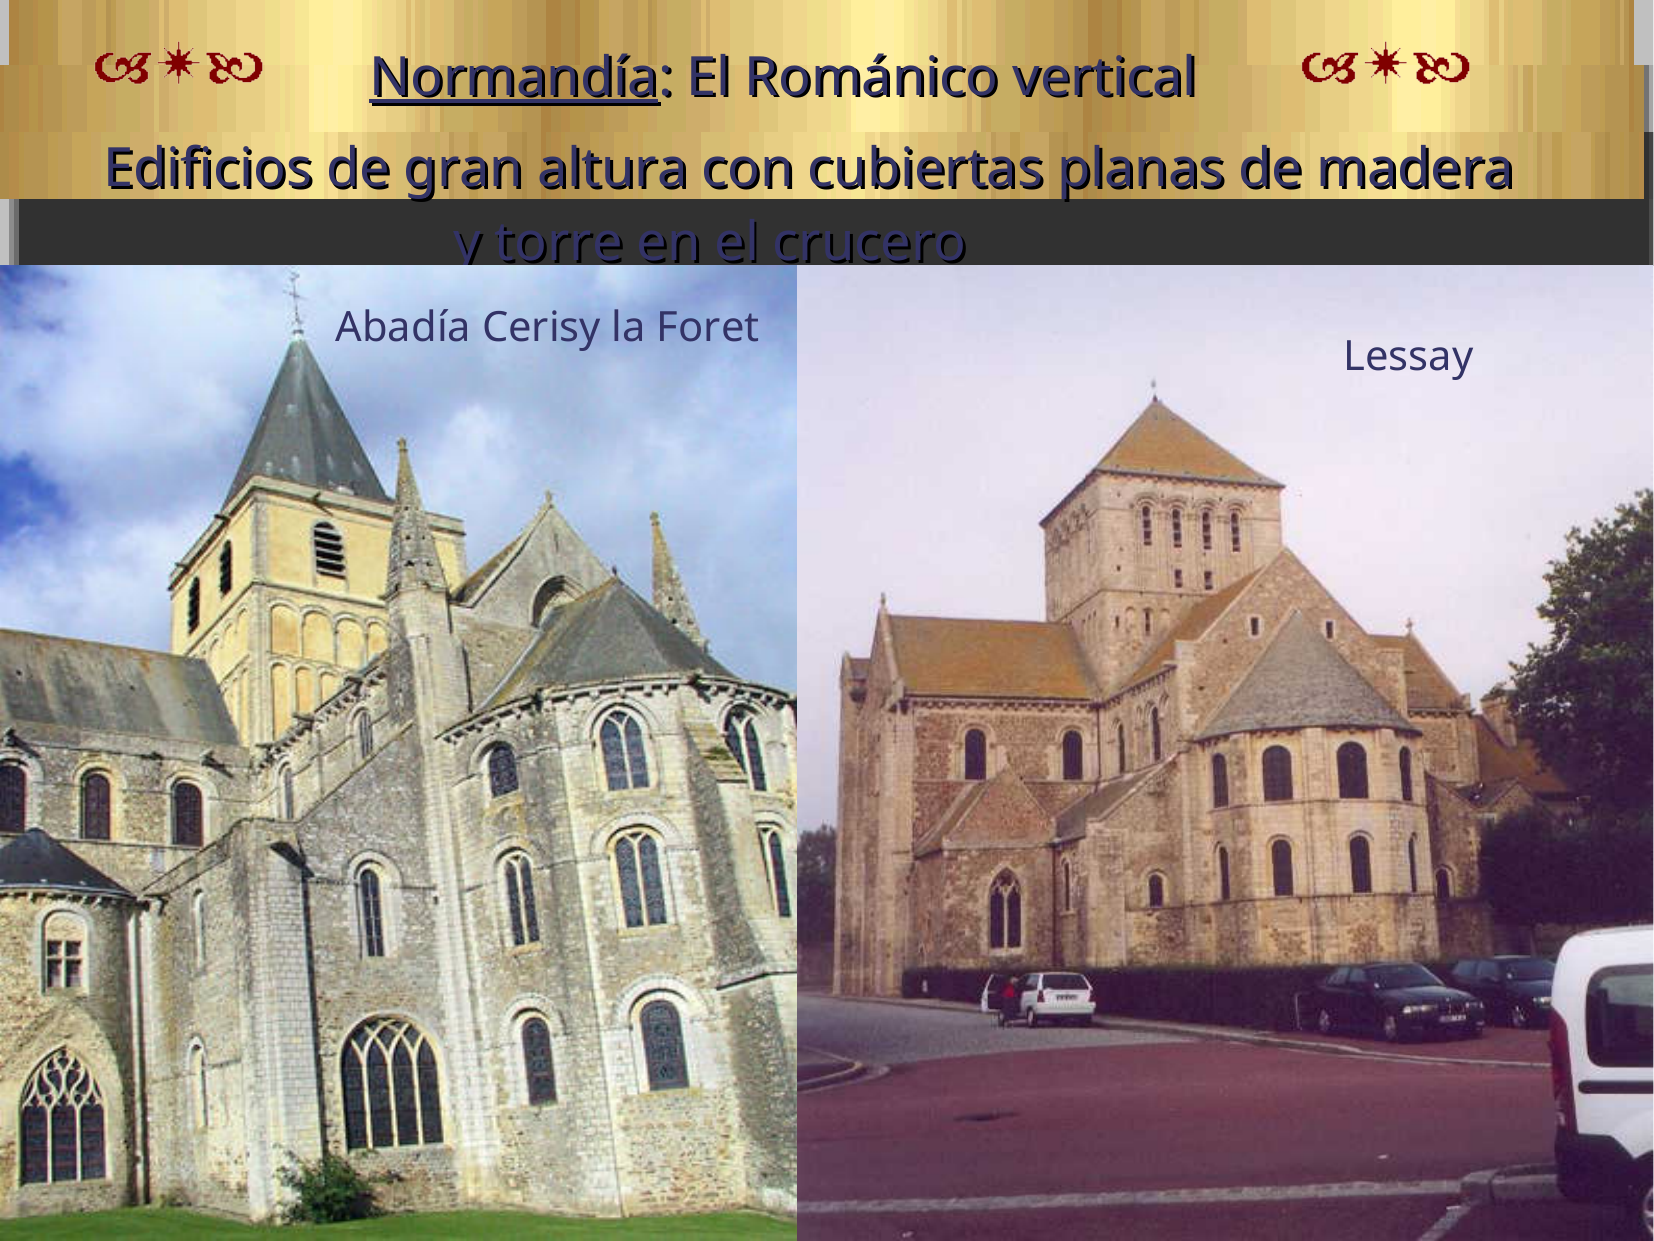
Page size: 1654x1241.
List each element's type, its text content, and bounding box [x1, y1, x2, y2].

text_box Edificios de gran altura con cubiertas planas de madera y torre en el crucero [88, 120, 1603, 265]
text_box Normandía: El Románico vertical [354, 29, 1246, 110]
text_box Lessay [1328, 318, 1489, 384]
picture [0, 0, 1654, 1241]
text_box Abadía Cerisy la Foret [320, 289, 797, 355]
